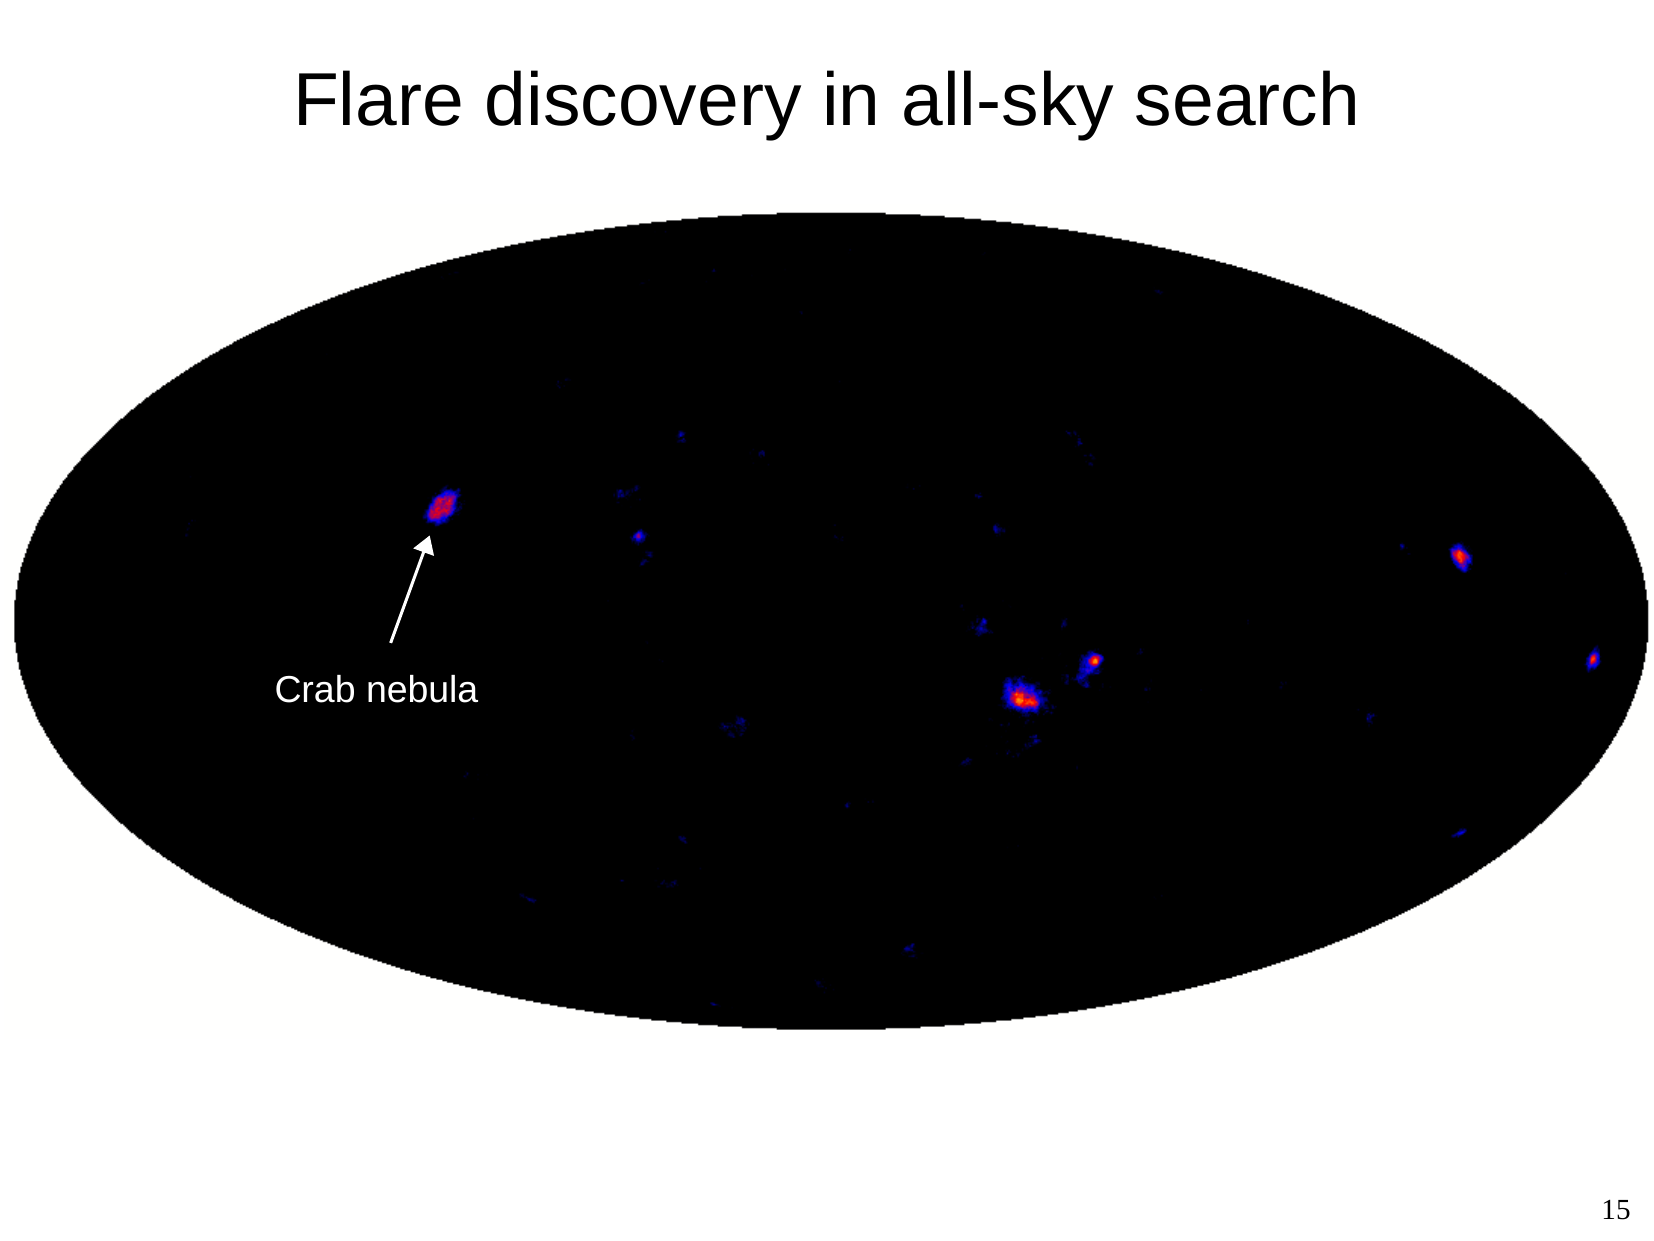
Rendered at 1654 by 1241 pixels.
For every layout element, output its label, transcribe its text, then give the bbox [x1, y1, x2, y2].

text_box Crab nebula [259, 661, 493, 718]
title Flare discovery in all-sky search [82, 49, 1571, 151]
picture [4, 204, 1654, 1039]
